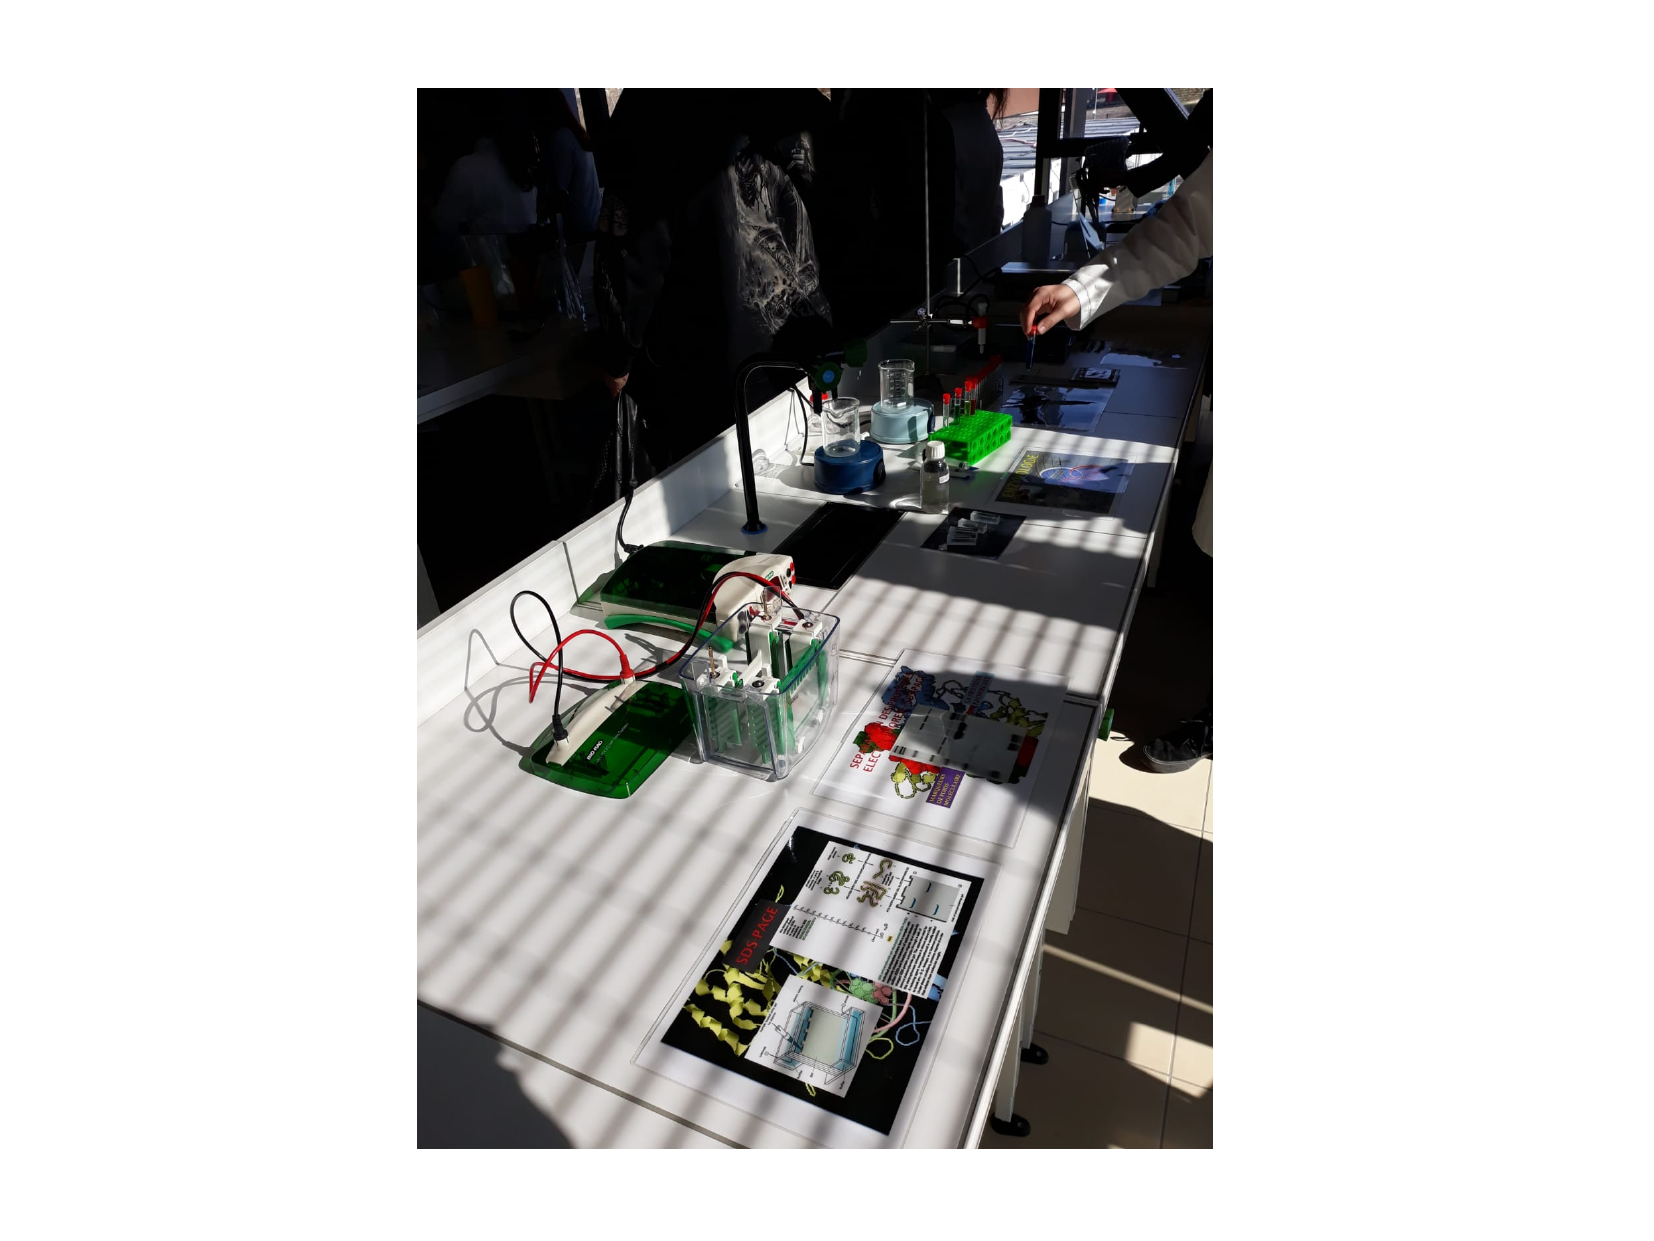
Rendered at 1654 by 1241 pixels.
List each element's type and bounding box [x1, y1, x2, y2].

picture [417, 88, 1213, 1149]
